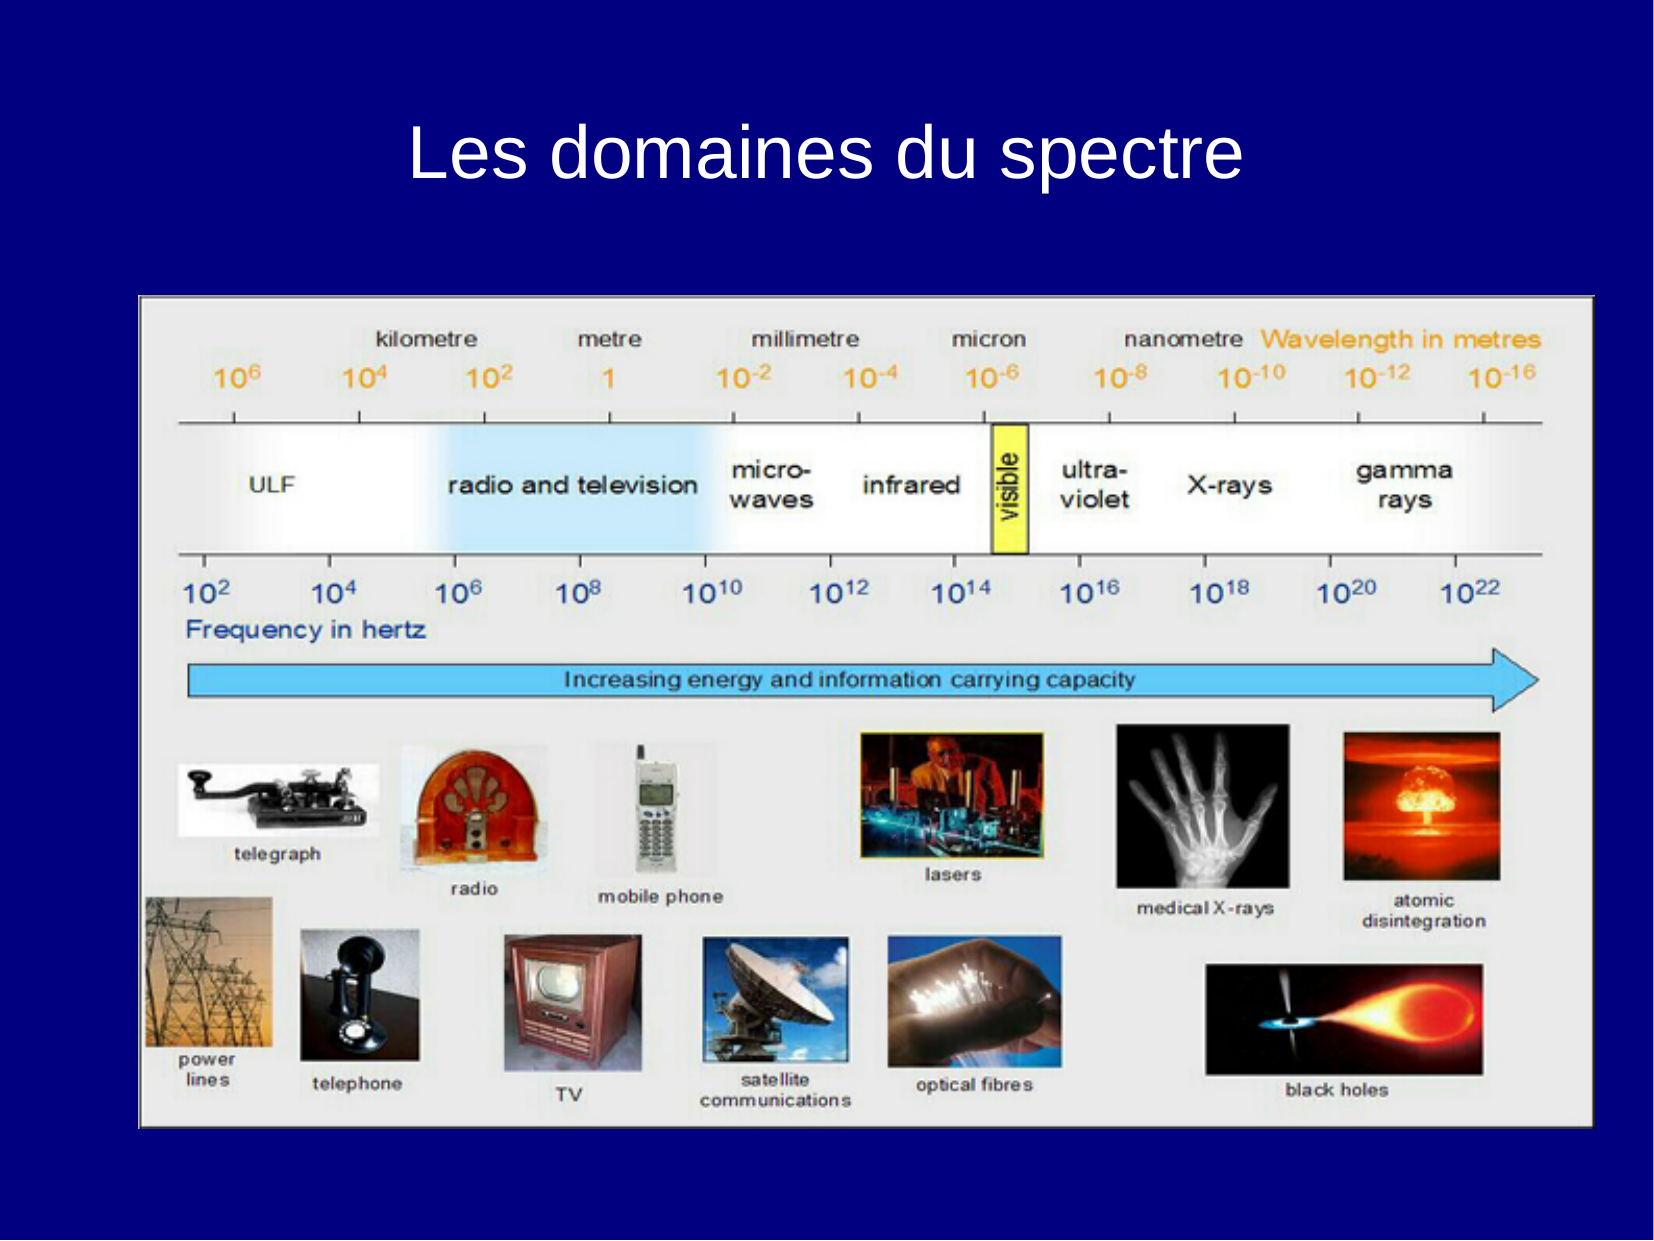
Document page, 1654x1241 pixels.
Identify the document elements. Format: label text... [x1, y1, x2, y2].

title Les domaines du spectre [82, 49, 1571, 257]
picture [138, 295, 1595, 1129]
